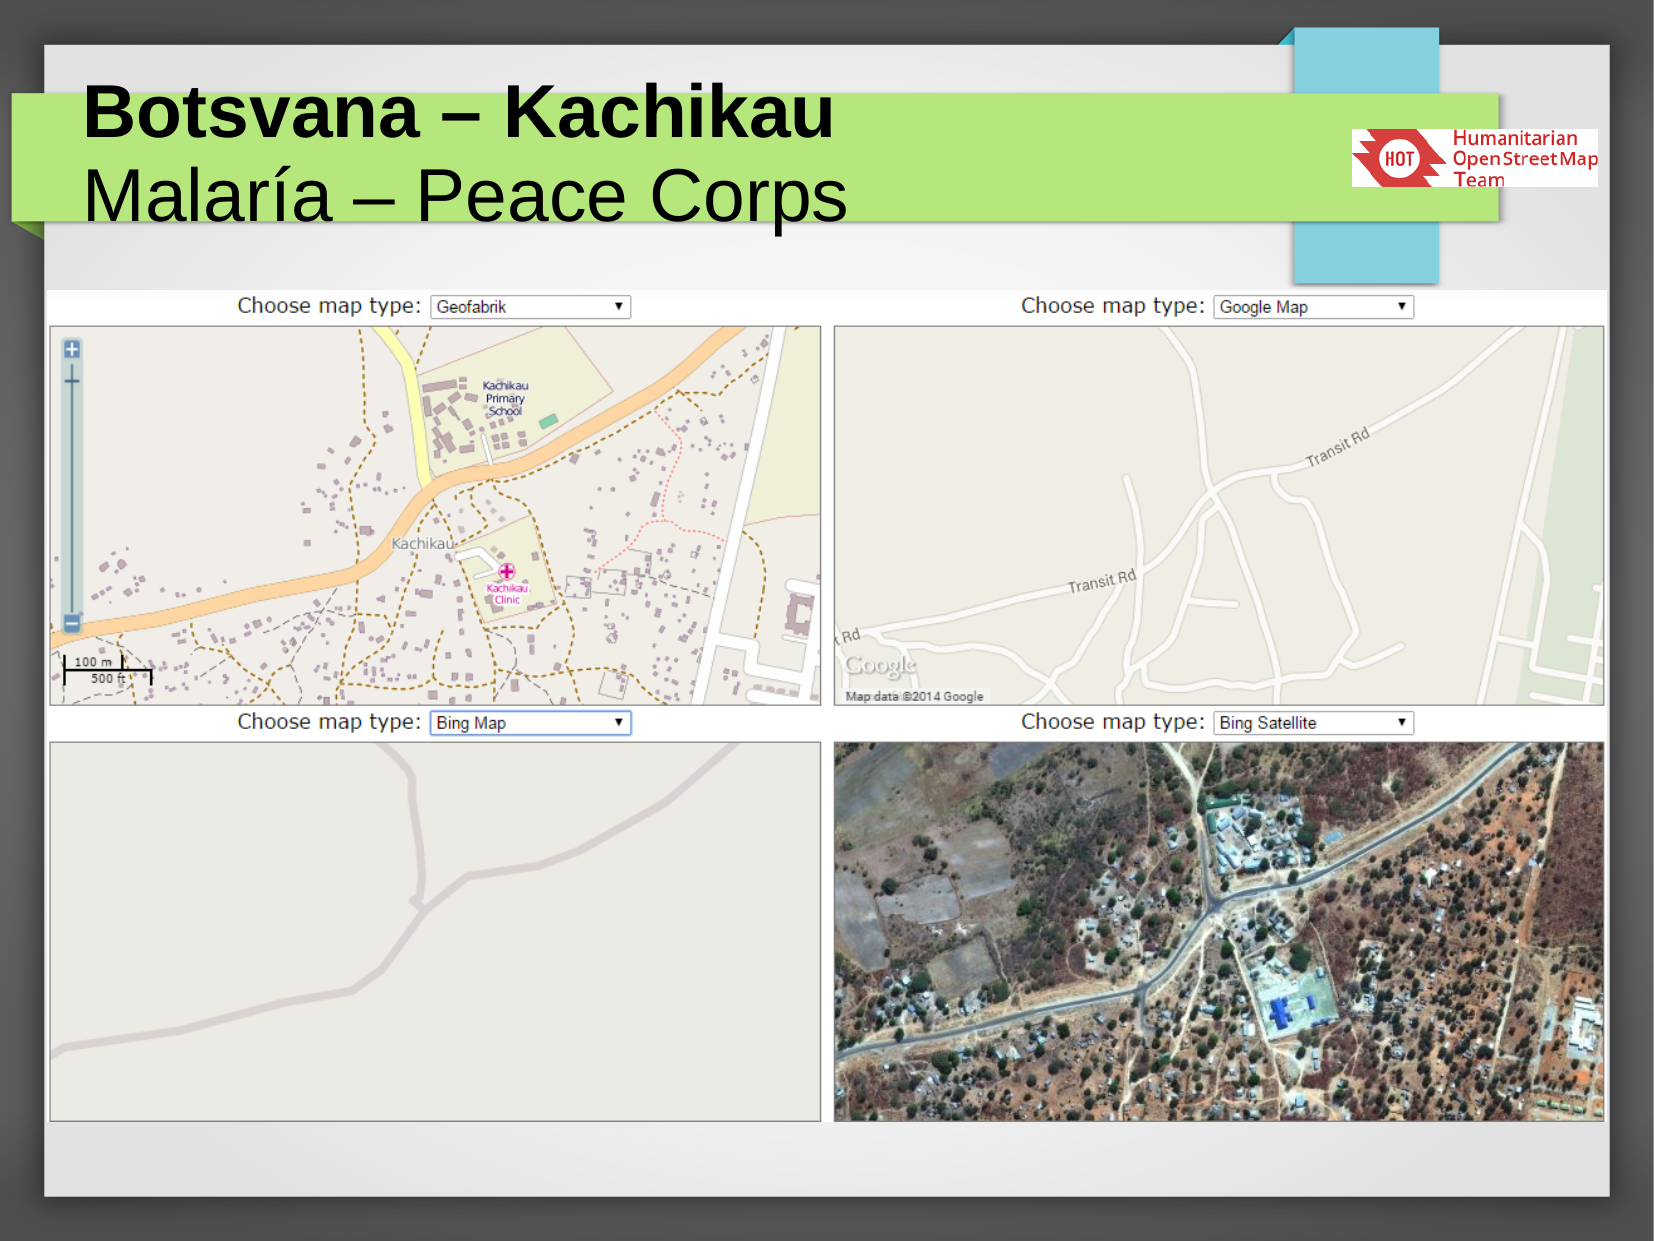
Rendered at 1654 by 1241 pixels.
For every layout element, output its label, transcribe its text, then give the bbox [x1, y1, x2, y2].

title Botsvana – Kachikau Malaría – Peace Corps [82, 69, 1264, 238]
picture [0, 0, 1654, 1241]
